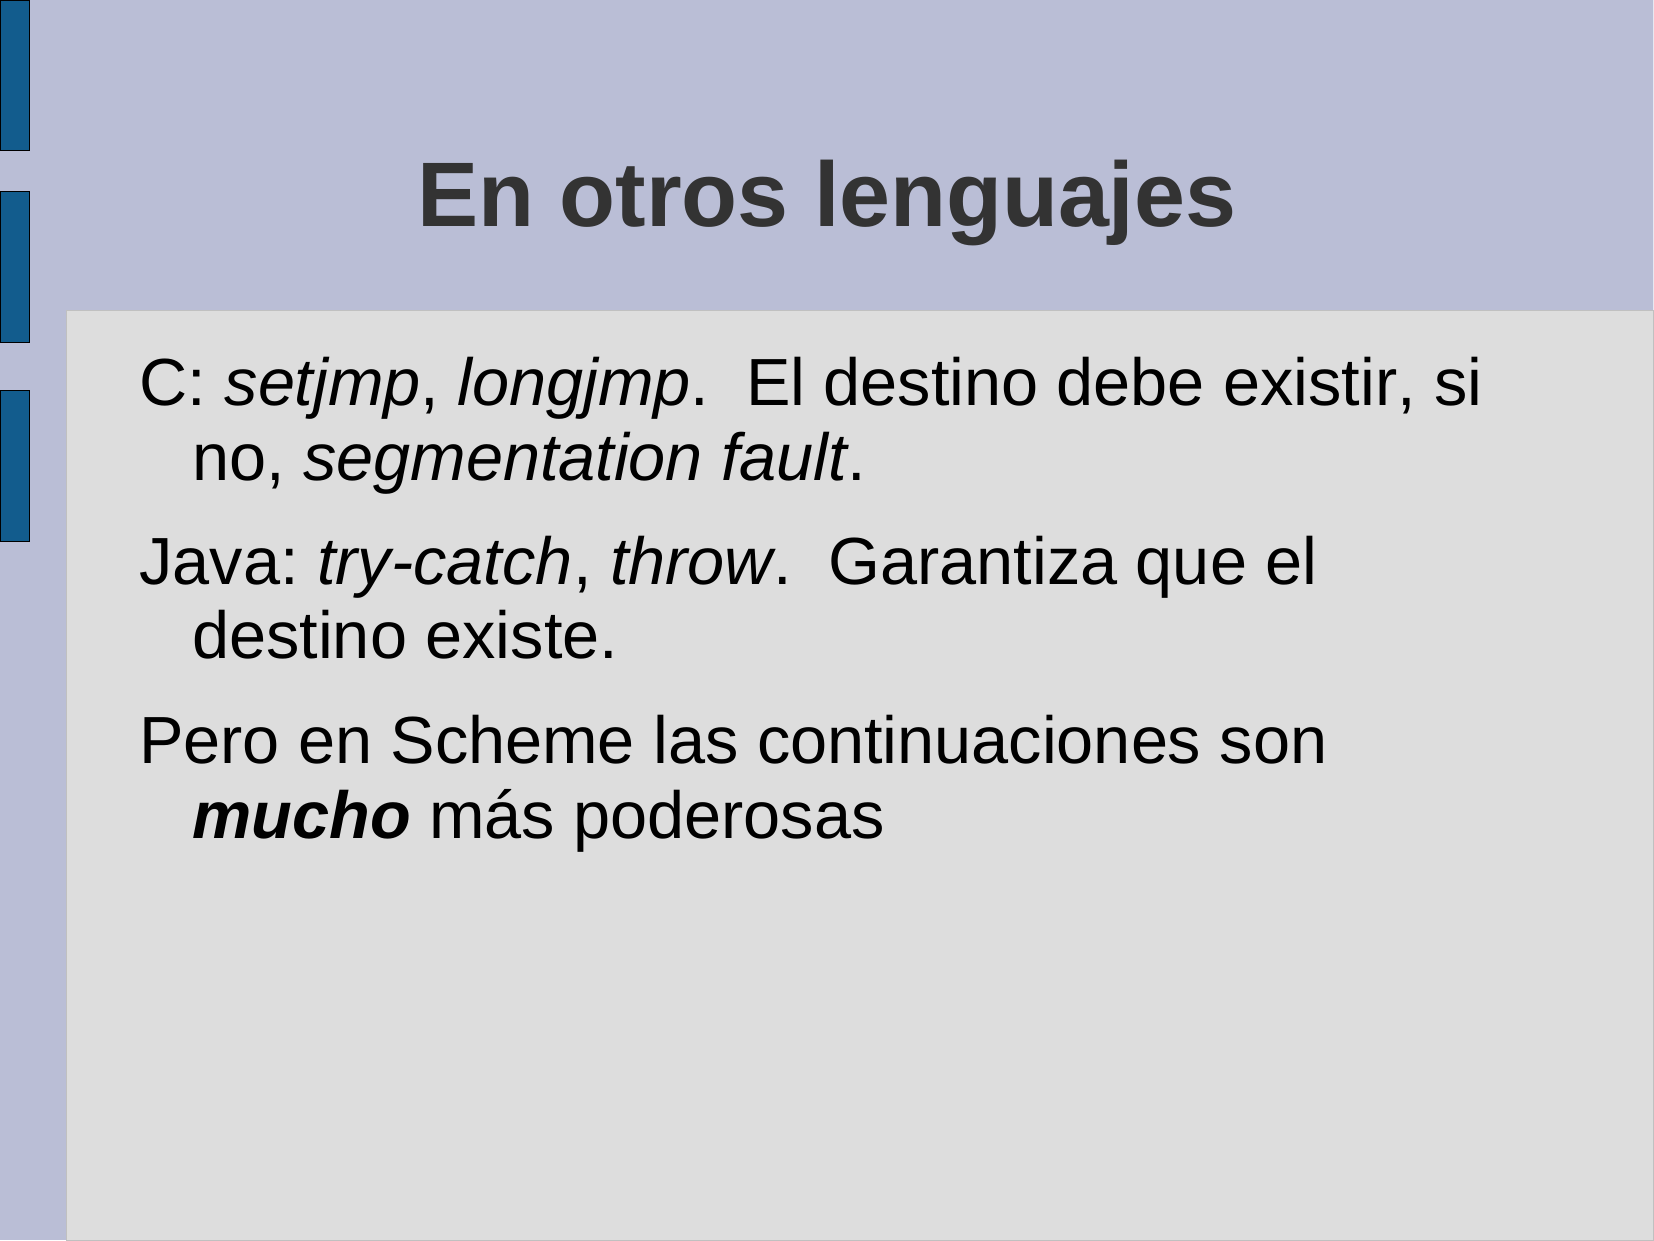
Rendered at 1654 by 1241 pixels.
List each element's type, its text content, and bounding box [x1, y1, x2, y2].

list C: setjmp, longjmp. El destino debe existir, si no, segmentation fault. Java: try-catch, throw. Garantiza que el destino existe. Pero en Scheme las continuaciones son mucho más poderosas [121, 344, 1534, 1112]
title En otros lenguajes [121, 98, 1534, 291]
